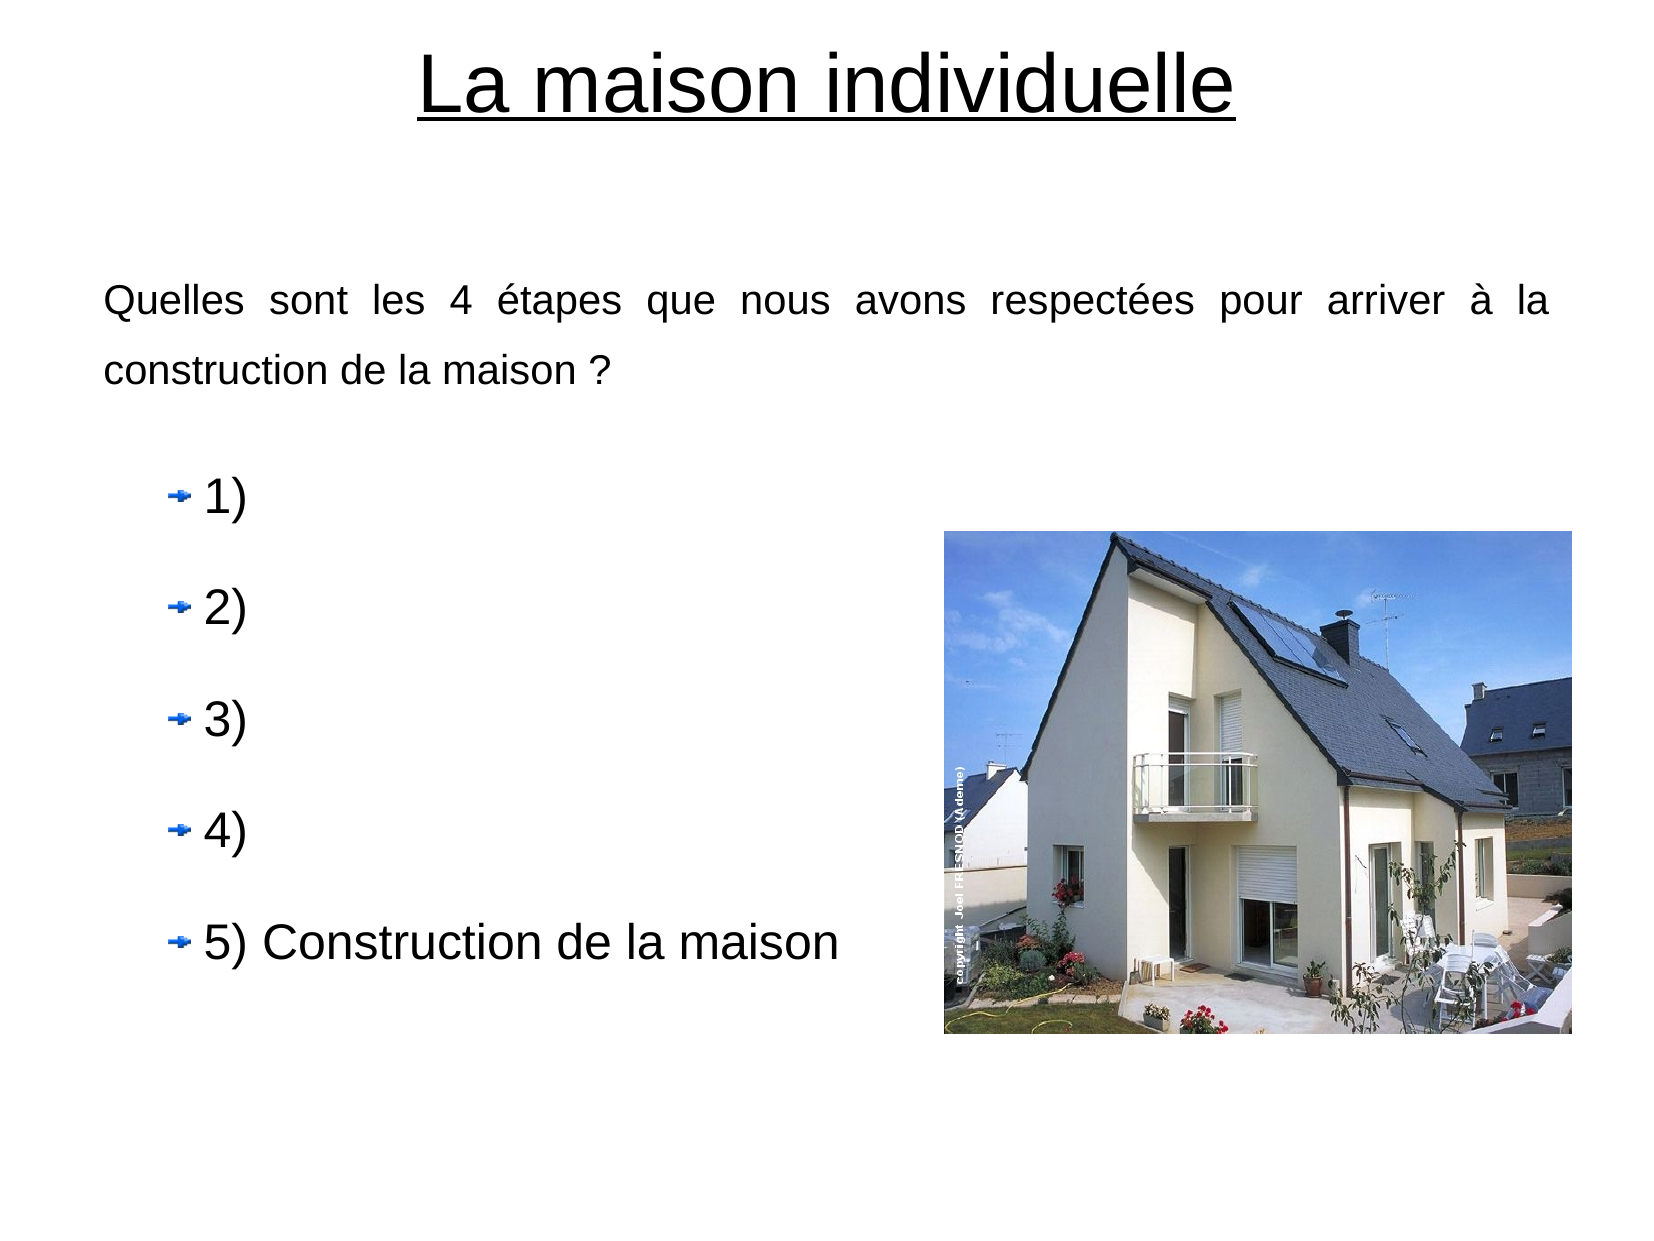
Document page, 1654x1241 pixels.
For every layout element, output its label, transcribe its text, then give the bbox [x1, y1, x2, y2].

text_box 1) 2) 3) 4) 5) Construction de la maison [118, 460, 1506, 978]
text_box La maison individuelle [177, 29, 1477, 138]
picture [944, 531, 1572, 1034]
text_box Quelles sont les 4 étapes que nous avons respectées pour arriver à la construction de la maison ? [88, 246, 1565, 378]
